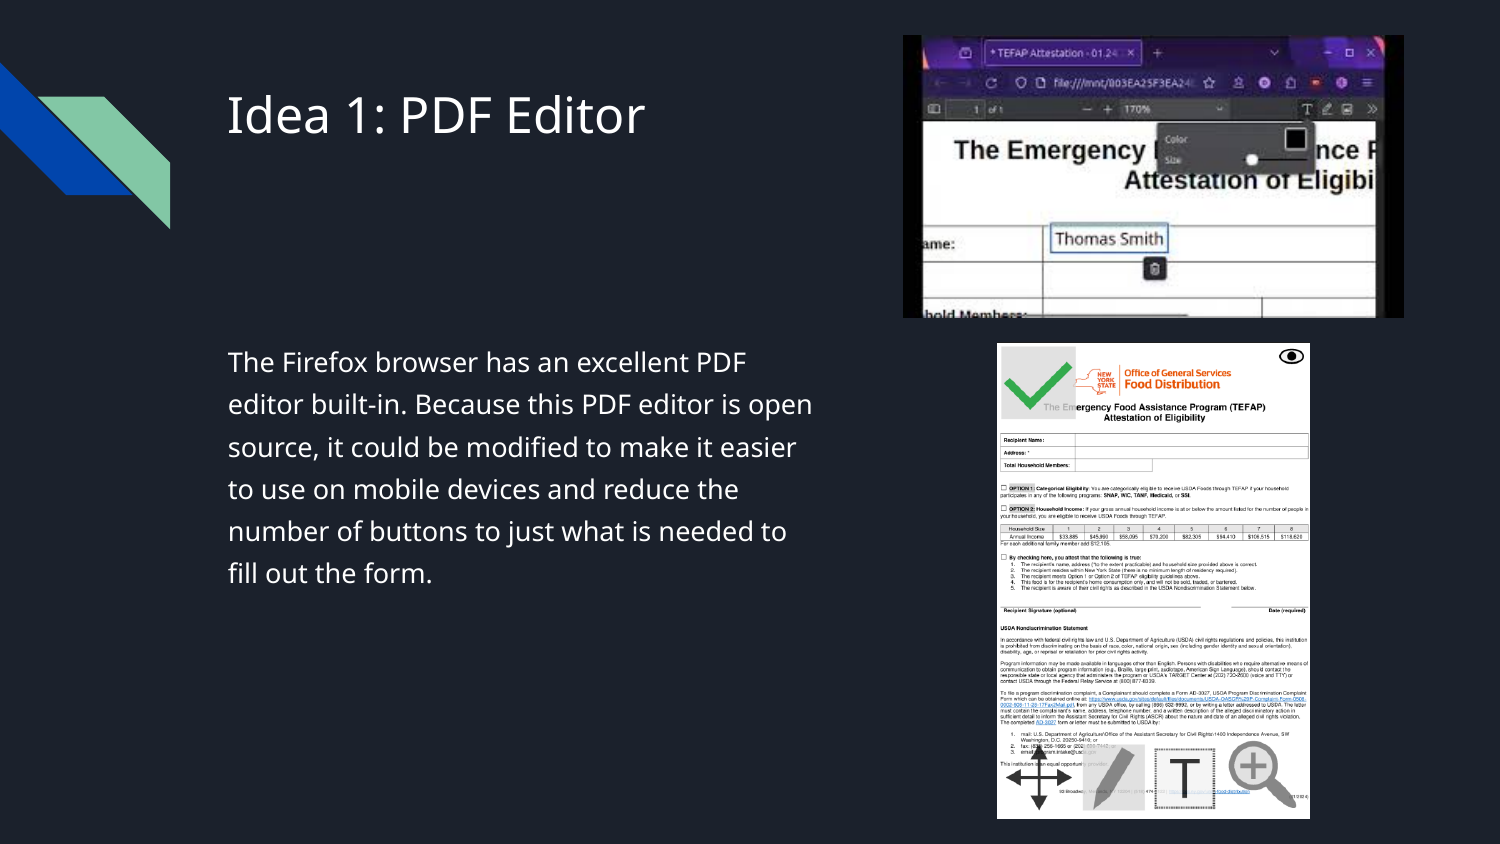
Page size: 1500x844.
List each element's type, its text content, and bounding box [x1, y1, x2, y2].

picture [997, 342, 1310, 819]
picture [903, 35, 1404, 318]
title Idea 1: PDF Editor [212, 64, 836, 310]
list The Firefox browser has an excellent PDF editor built-in. Because this PDF editor is open source, it could be modified to make it easier to use on mobile devices and reduce the number of buttons to just what is needed to fill out the form. [212, 323, 836, 720]
